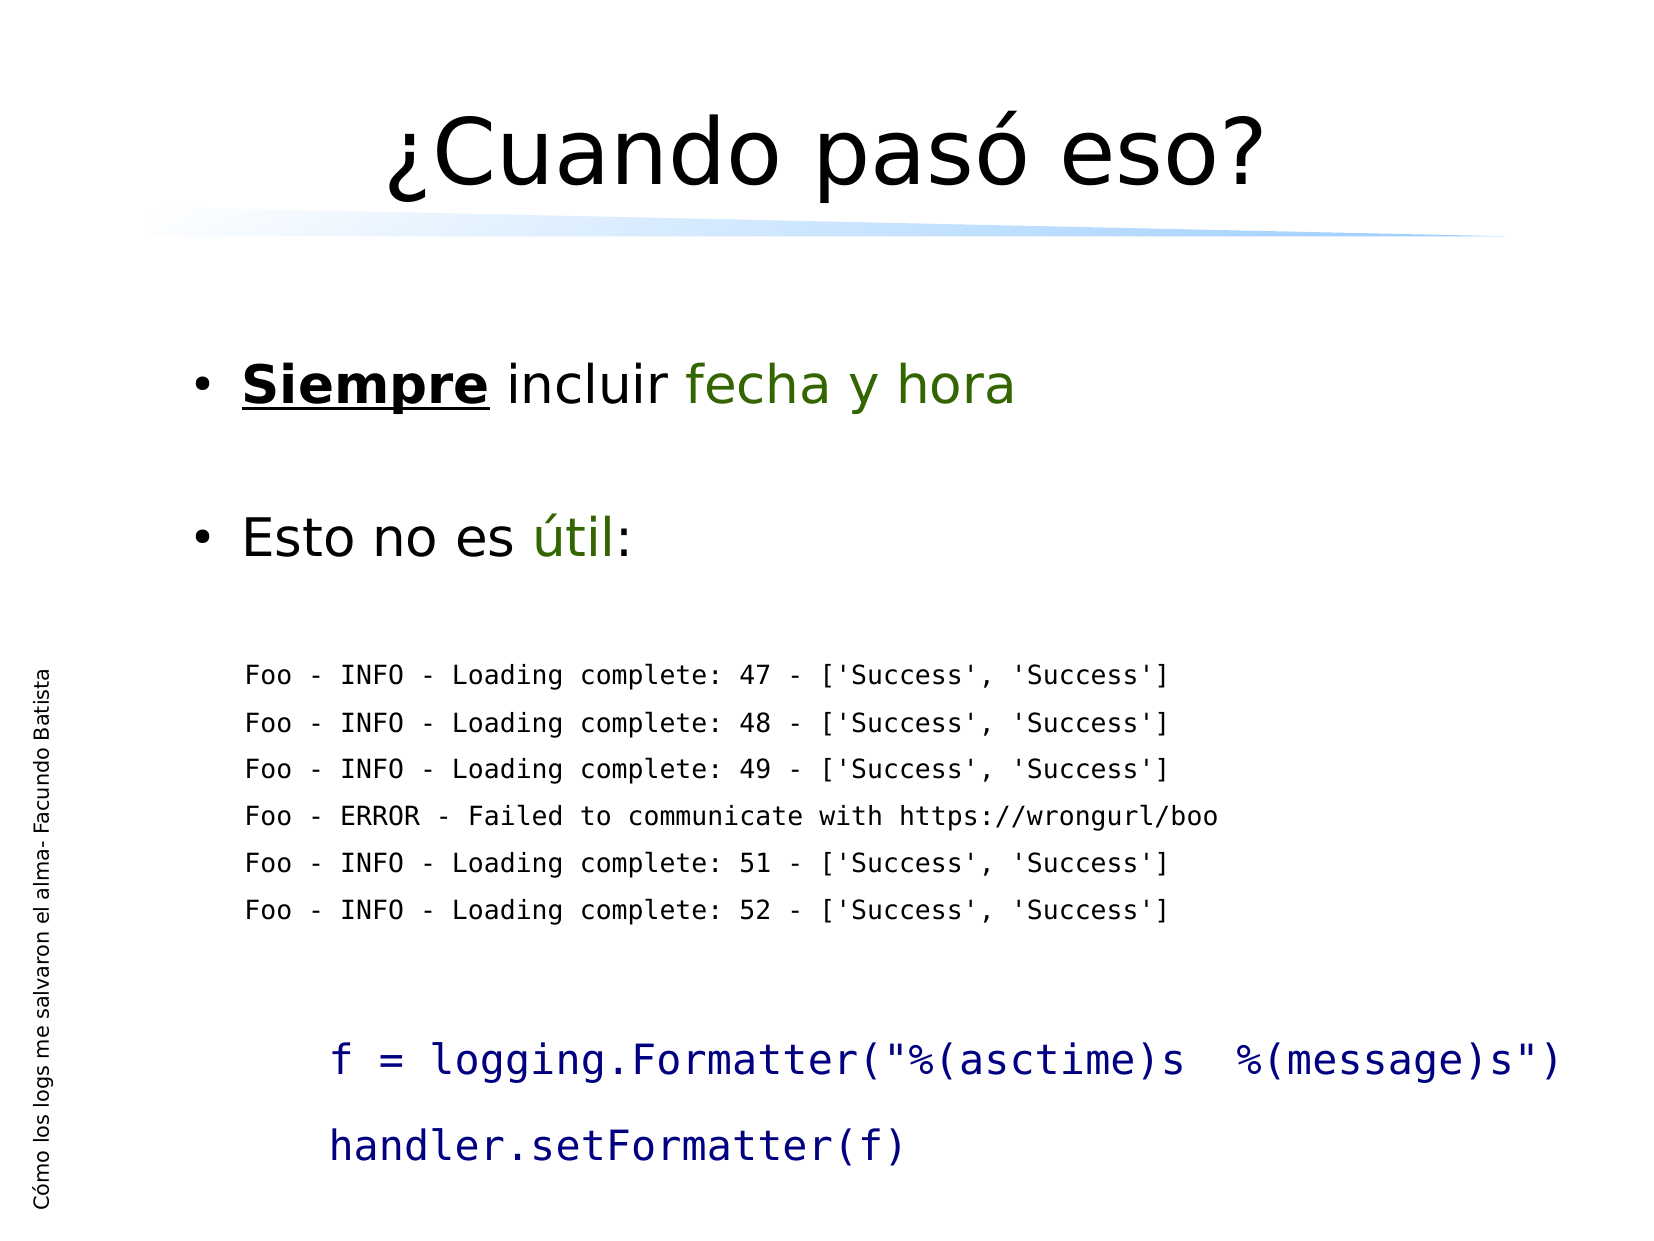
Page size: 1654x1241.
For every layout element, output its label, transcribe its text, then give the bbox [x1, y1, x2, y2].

list Siempre incluir fecha y hora Esto no es útil: Foo - INFO - Loading complete: 47 - ['Success', 'Success'] Foo - INFO - Loading complete: 48 - ['Success', 'Success'] Foo - INFO - Loading complete: 49 - ['Success', 'Success'] Foo - ERROR - Failed to communicate with https://wrongurl/boo Foo - INFO - Loading complete: 51 - ['Success', 'Success'] Foo - INFO - Loading complete: 52 - ['Success', 'Success'] f = logging.Formatter("%(asctime)s %(message)s") handler.setFormatter(f) [177, 354, 1571, 1182]
title ¿Cuando pasó eso? [82, 49, 1571, 257]
